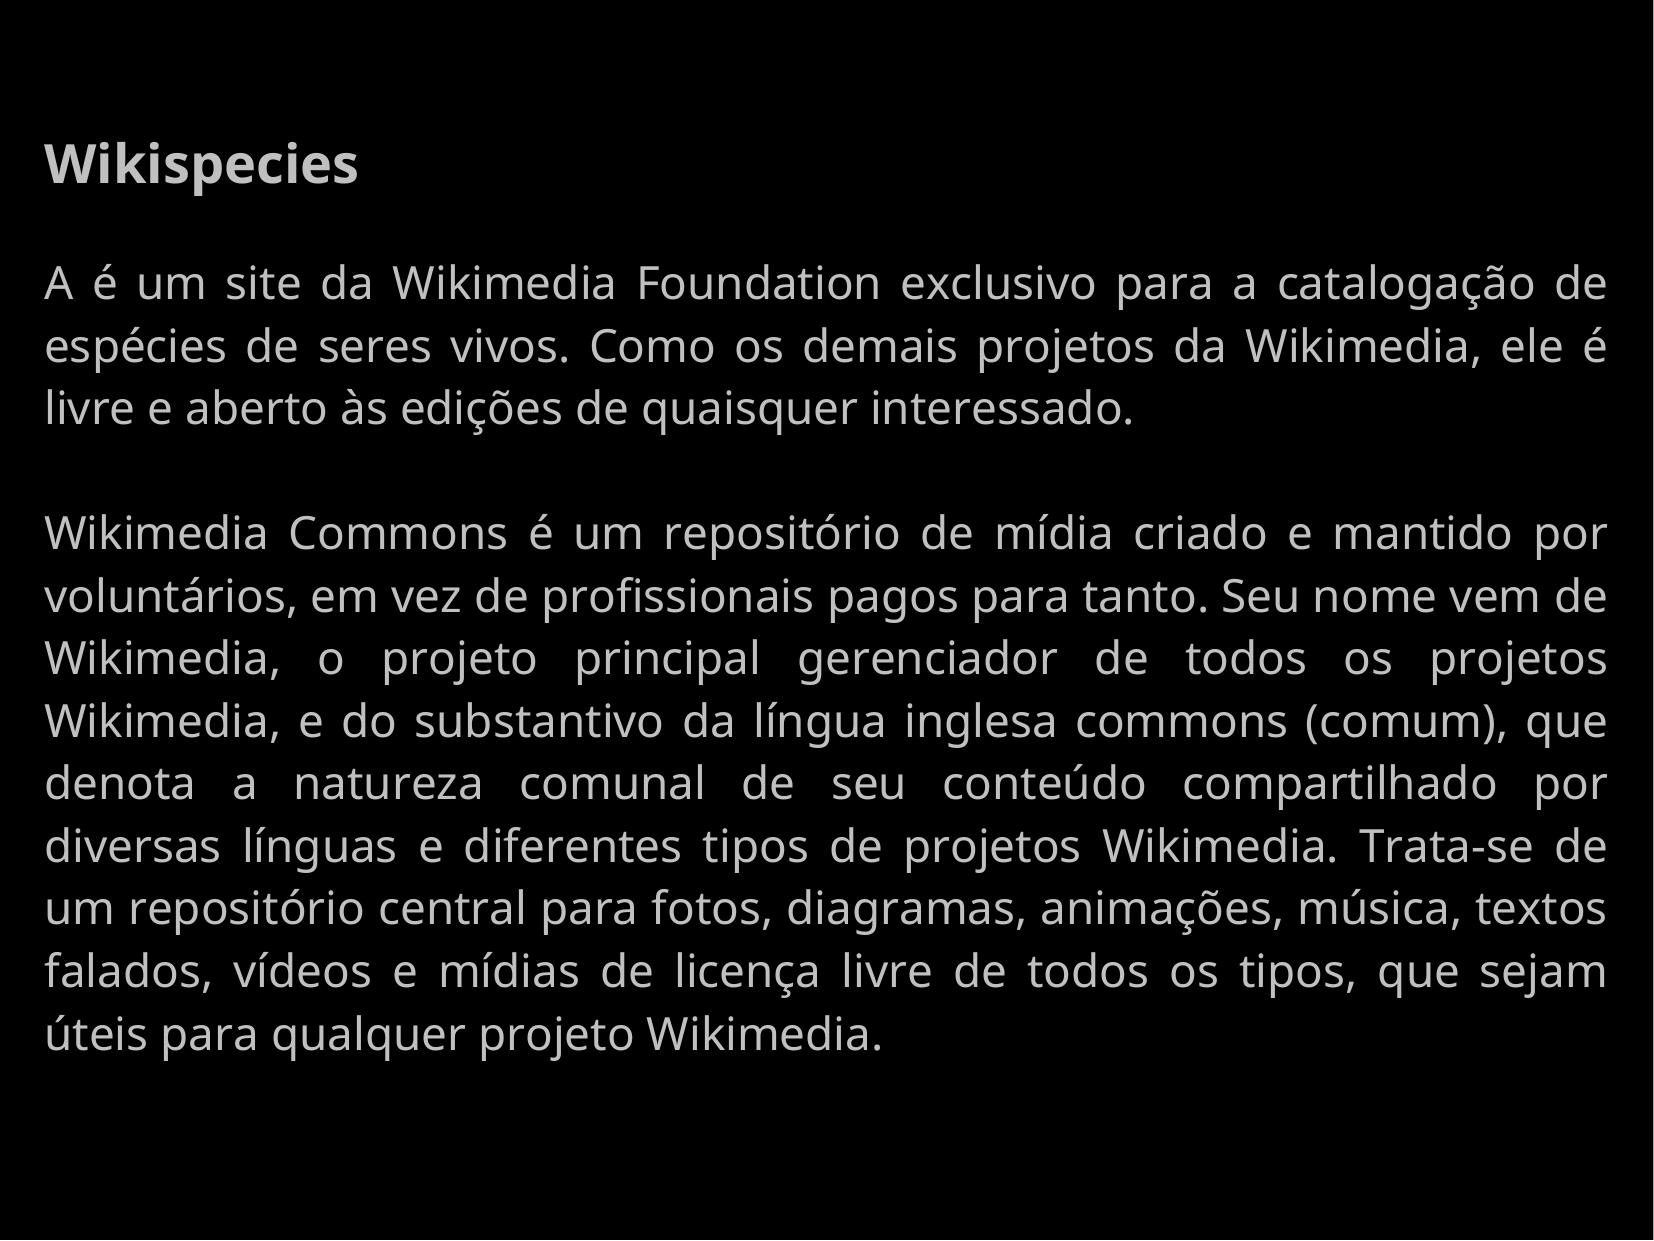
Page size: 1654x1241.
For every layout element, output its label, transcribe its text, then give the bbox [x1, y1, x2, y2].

text_box Wikispecies A é um site da Wikimedia Foundation exclusivo para a catalogação de espécies de seres vivos. Como os demais projetos da Wikimedia, ele é livre e aberto às edições de quaisquer interessado. Wikimedia Commons é um repositório de mídia criado e mantido por voluntários, em vez de profissionais pagos para tanto. Seu nome vem de Wikimedia, o projeto principal gerenciador de todos os projetos Wikimedia, e do substantivo da língua inglesa commons (comum), que denota a natureza comunal de seu conteúdo compartilhado por diversas línguas e diferentes tipos de projetos Wikimedia. Trata-se de um repositório central para fotos, diagramas, animações, música, textos falados, vídeos e mídias de licença livre de todos os tipos, que sejam úteis para qualquer projeto Wikimedia. [29, 118, 1625, 1241]
